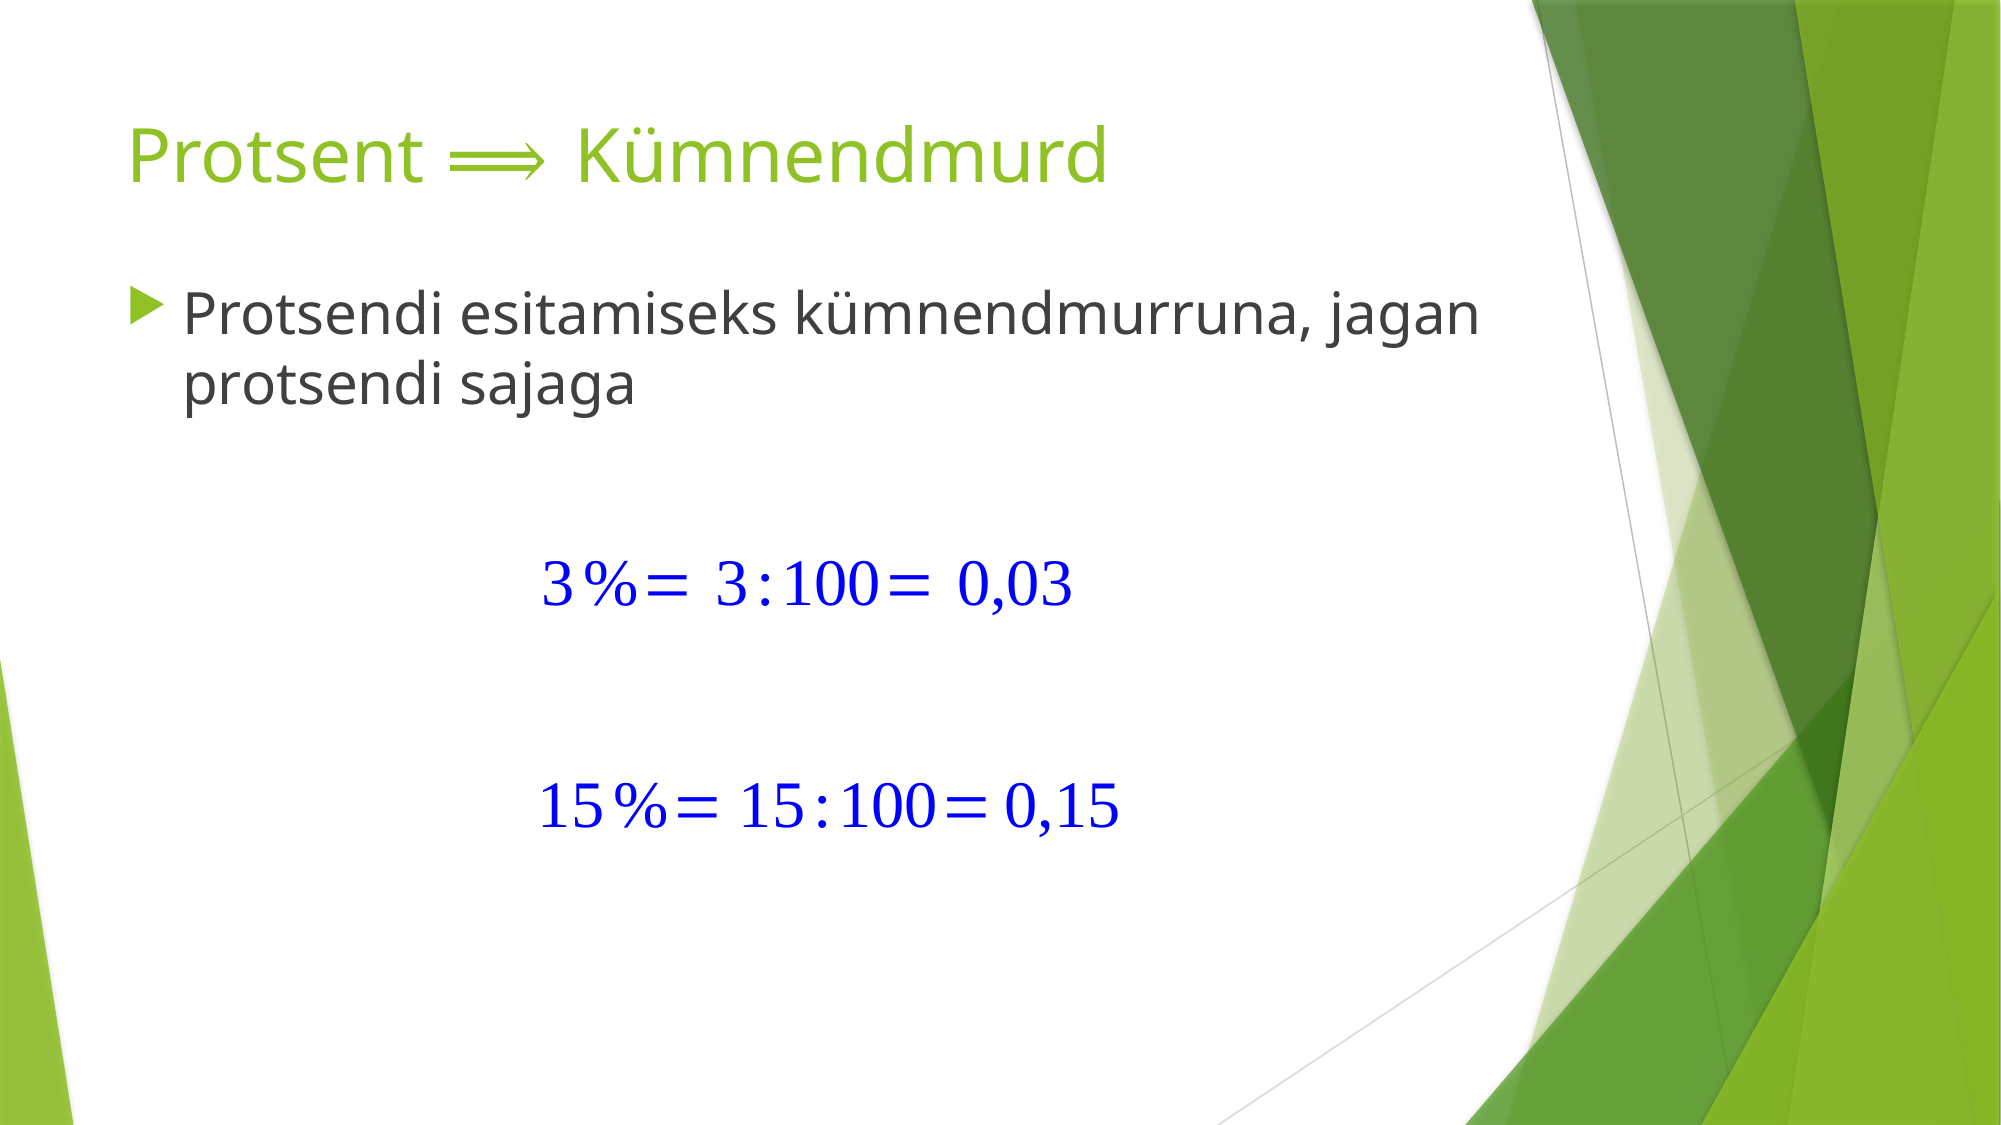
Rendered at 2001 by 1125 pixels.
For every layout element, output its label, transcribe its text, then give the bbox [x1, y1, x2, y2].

chart [532, 767, 1128, 842]
title Protsent ⟹ Kümnendmurd [111, 99, 1522, 268]
chart [535, 546, 1081, 621]
list Protsendi esitamiseks kümnendmurruna, jagan protsendi sajaga [111, 268, 1522, 906]
